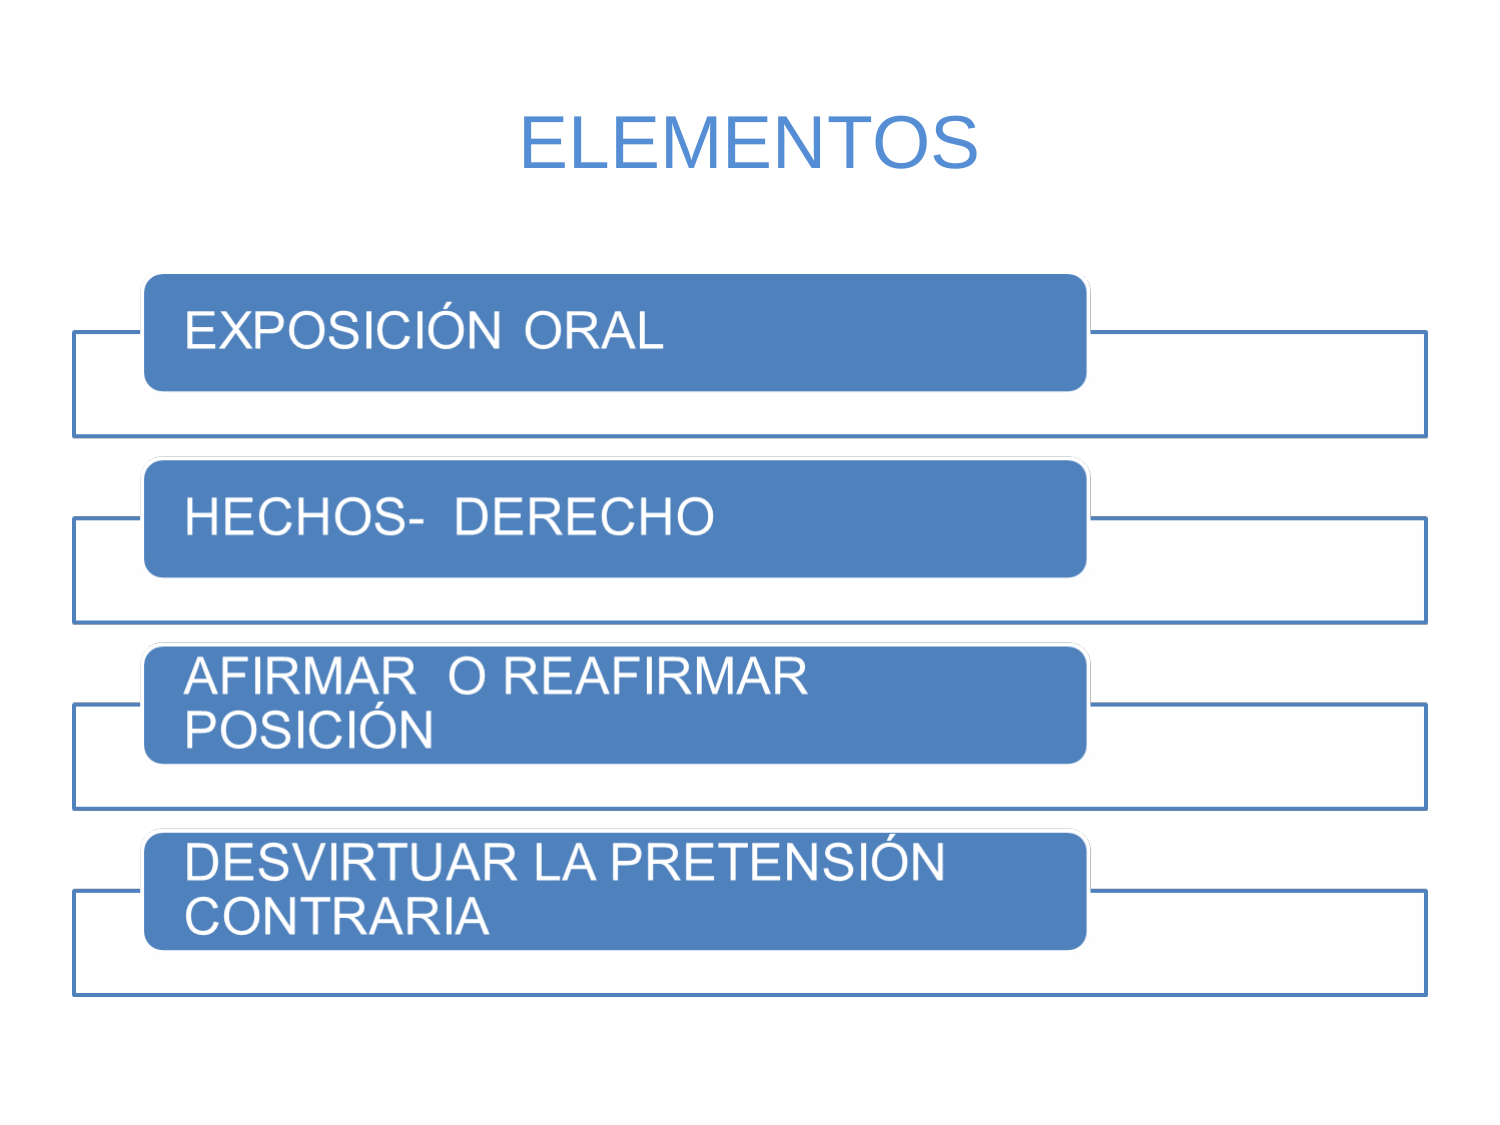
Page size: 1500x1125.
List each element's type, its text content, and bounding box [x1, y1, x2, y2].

text_box [72, 263, 1428, 1006]
title ELEMENTOS [75, 45, 1426, 233]
